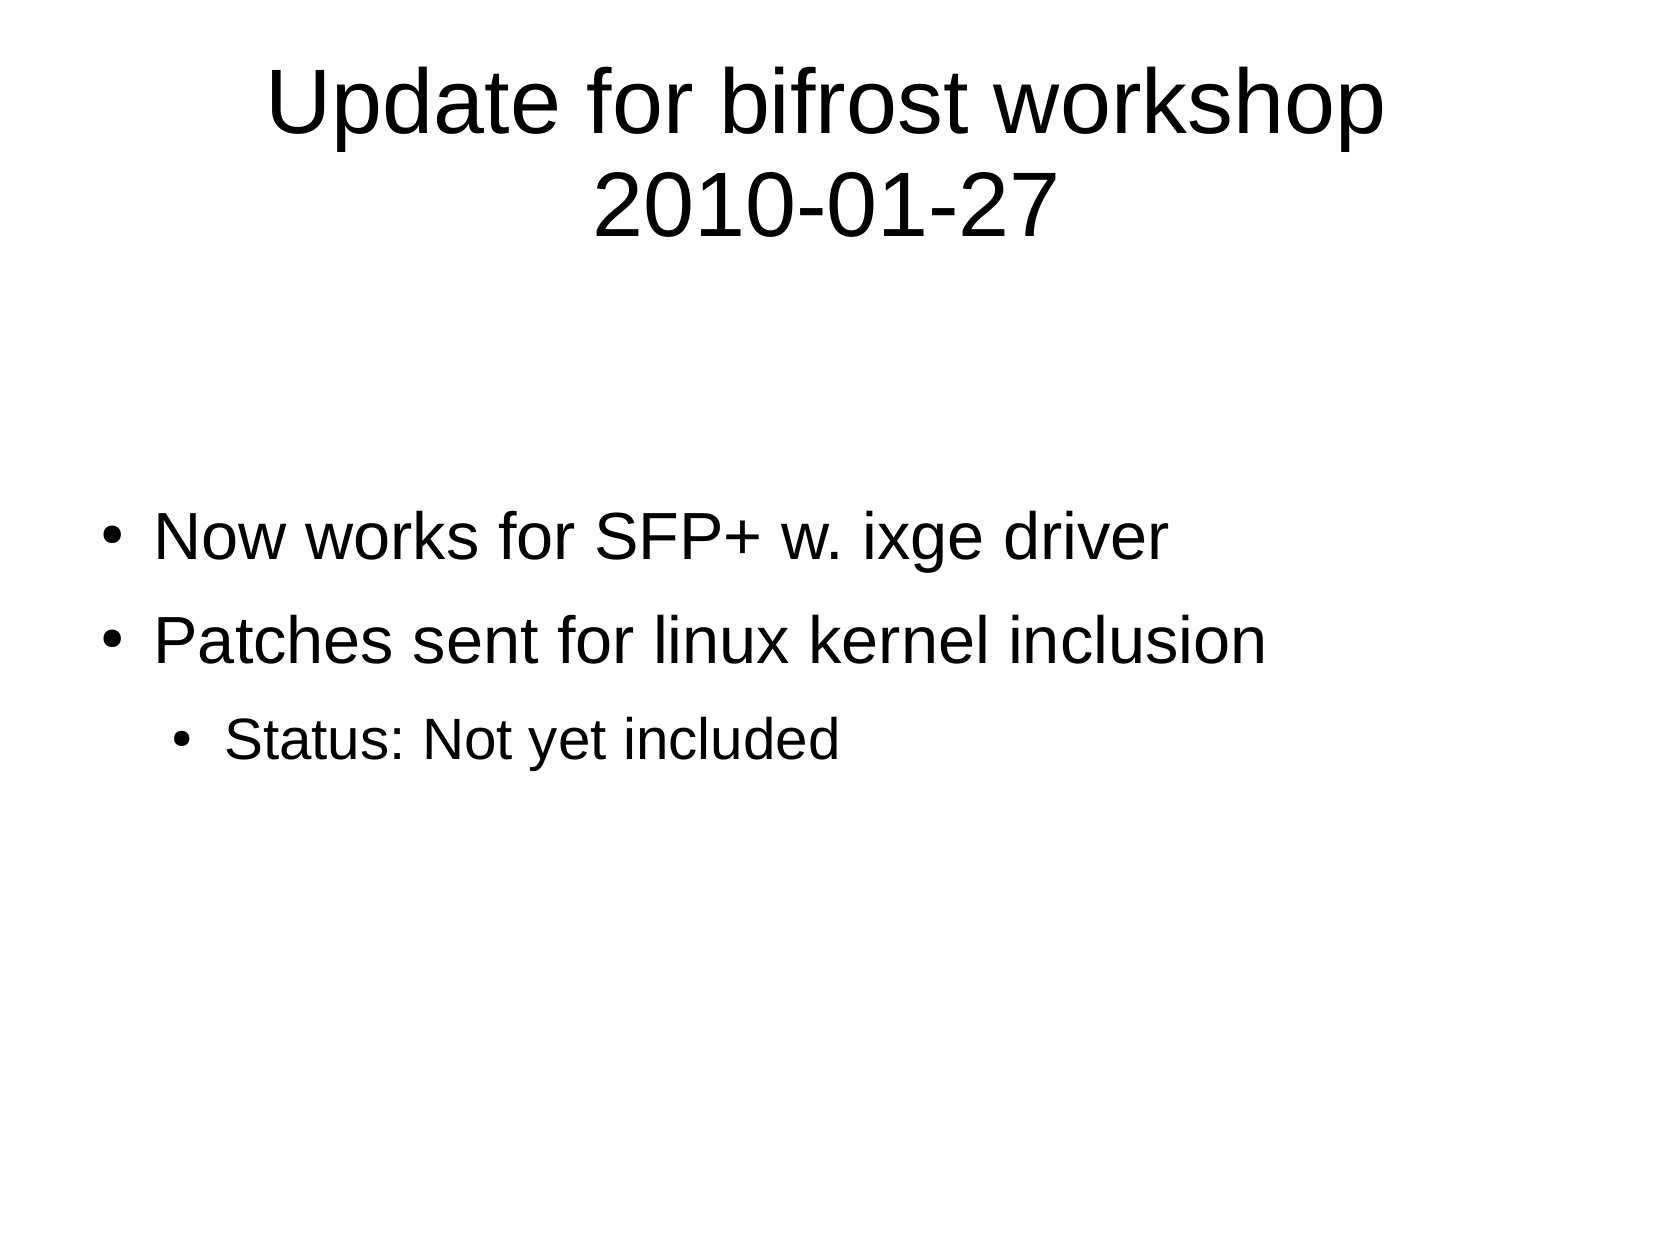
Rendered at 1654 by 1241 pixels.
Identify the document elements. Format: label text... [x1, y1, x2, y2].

list Now works for SFP+ w. ixge driver Patches sent for linux kernel inclusion Status: Not yet included [82, 290, 1571, 1109]
title Update for bifrost workshop 2010-01-27 [82, 39, 1571, 267]
